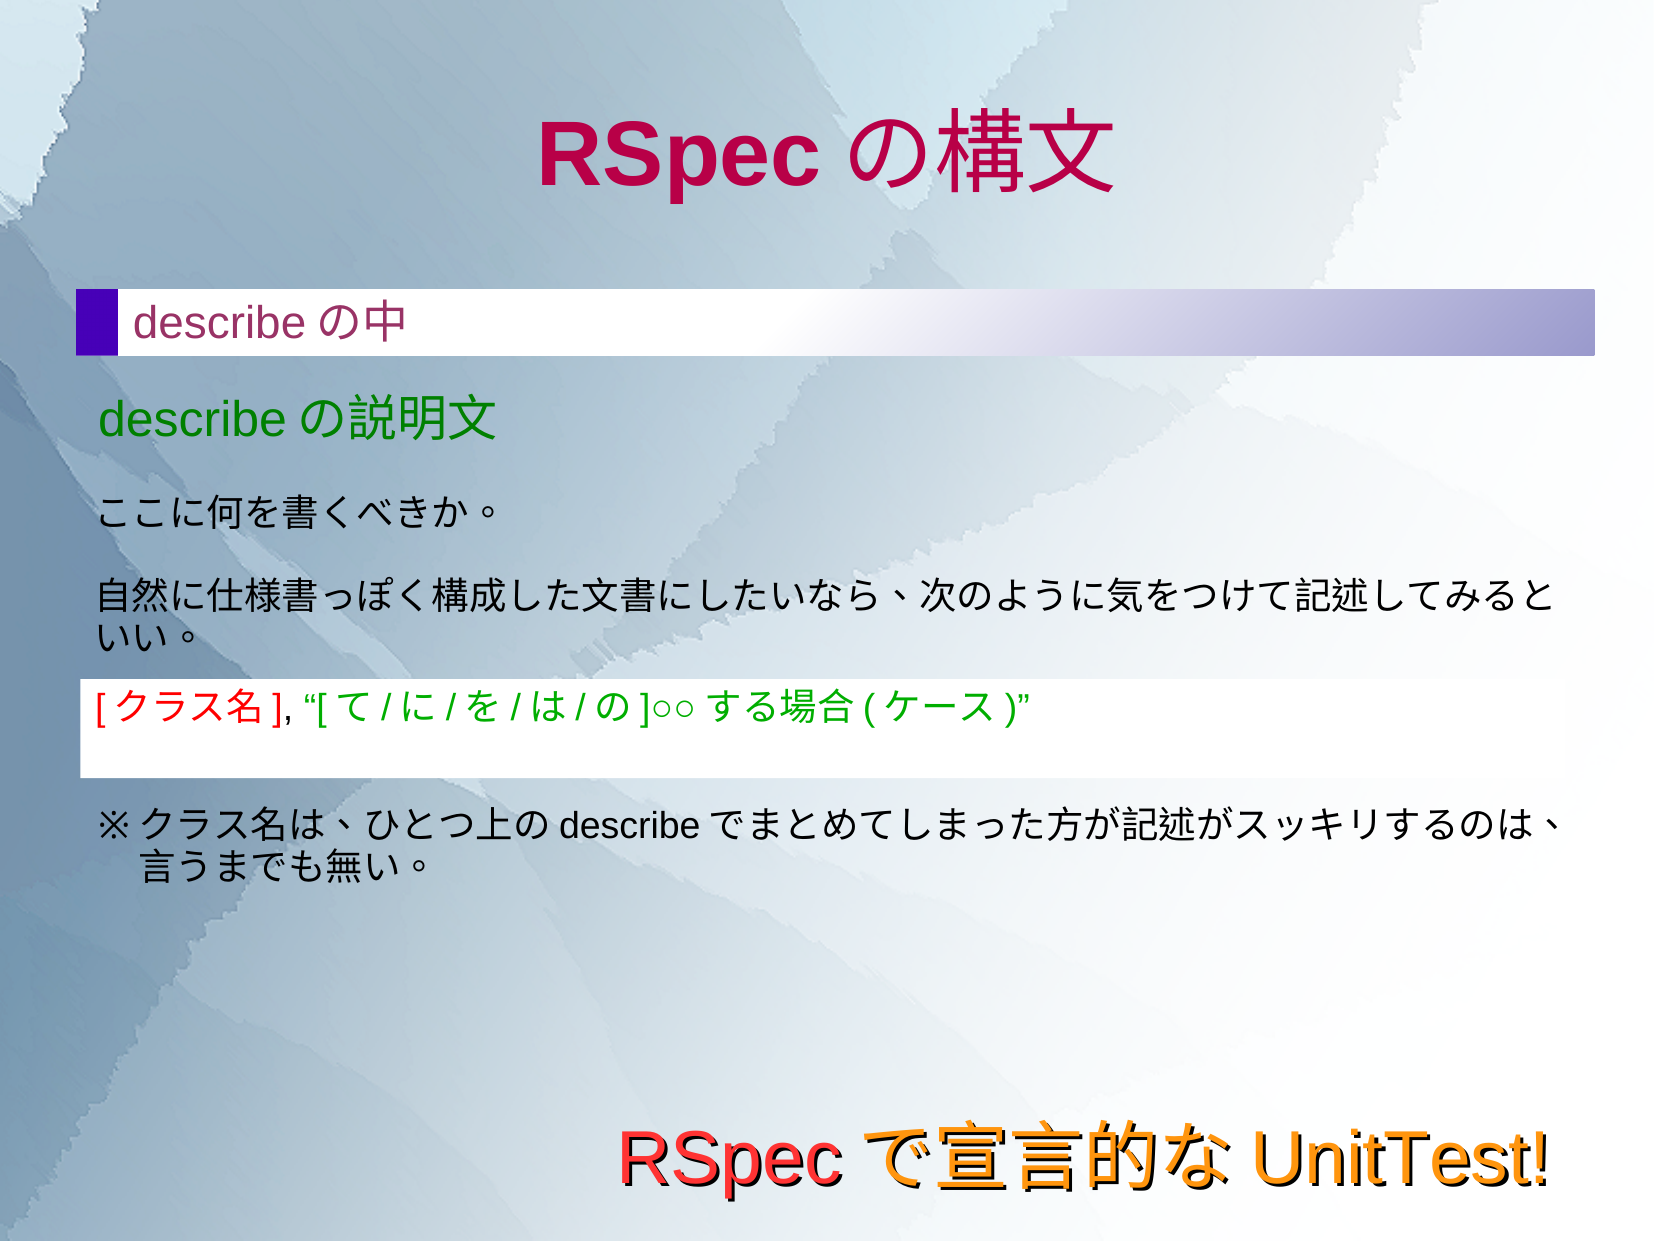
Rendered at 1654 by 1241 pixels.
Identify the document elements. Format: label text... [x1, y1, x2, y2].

text_box describeの中 [118, 289, 1595, 356]
text_box RSpecで宣言的なUnitTest! [561, 1107, 1565, 1207]
text_box ※クラス名は、ひとつ上のdescribeでまとめてしまった方が記述がスッキリするのは、 言うまでも無い。 [83, 797, 1595, 897]
text_box [クラス名], “[て/に/を/は/の]○○する場合(ケース)” [80, 679, 1565, 779]
picture [0, 0, 1654, 1241]
text_box describeの説明文 [83, 383, 1093, 455]
text_box ここに何を書くべきか。 自然に仕様書っぽく構成した文書にしたいなら、次のように気をつけて記述してみるといい。 [79, 484, 1595, 680]
title RSpecの構文 [83, 57, 1572, 250]
